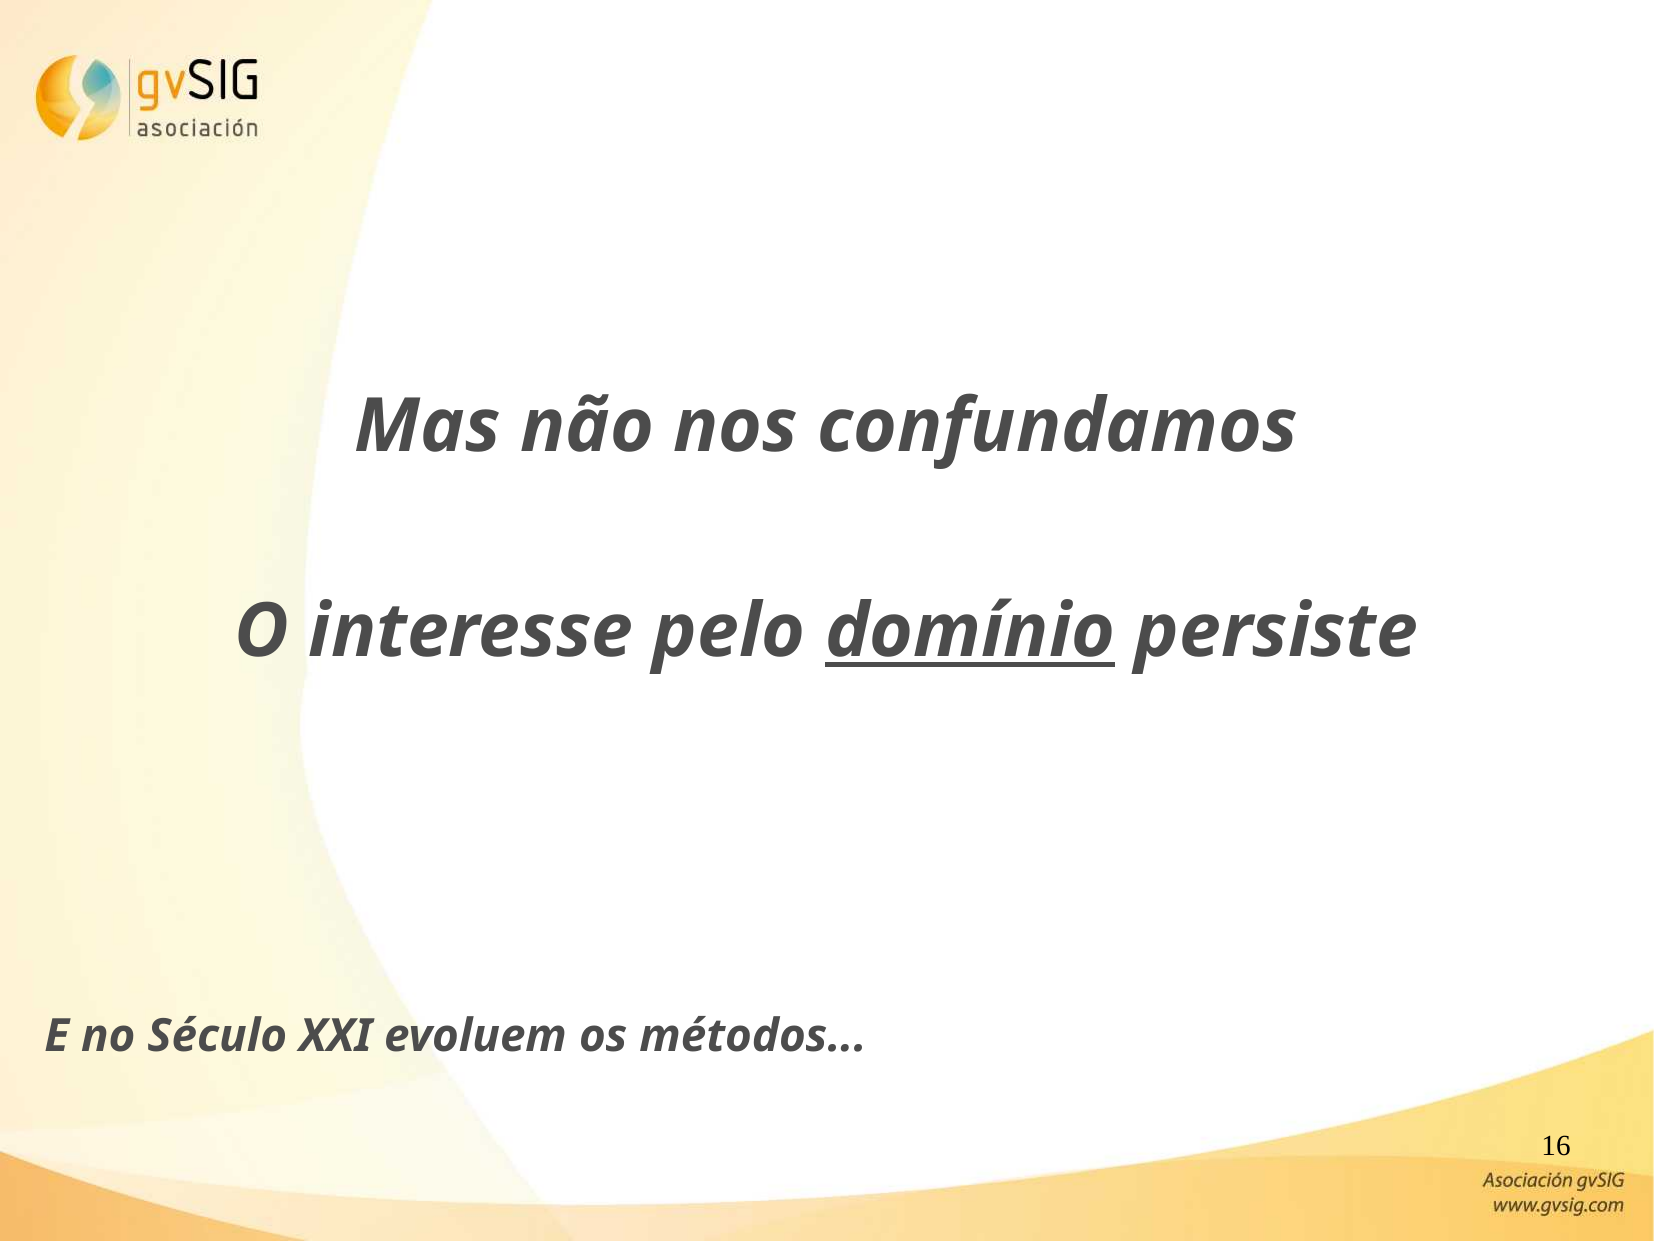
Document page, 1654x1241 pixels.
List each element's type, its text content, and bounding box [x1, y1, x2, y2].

title Mas não nos confundamos O interesse pelo domínio persiste [88, 393, 1565, 656]
picture [0, 0, 1654, 1241]
text_box E no Século XXI evoluem os métodos... [29, 994, 1388, 1063]
